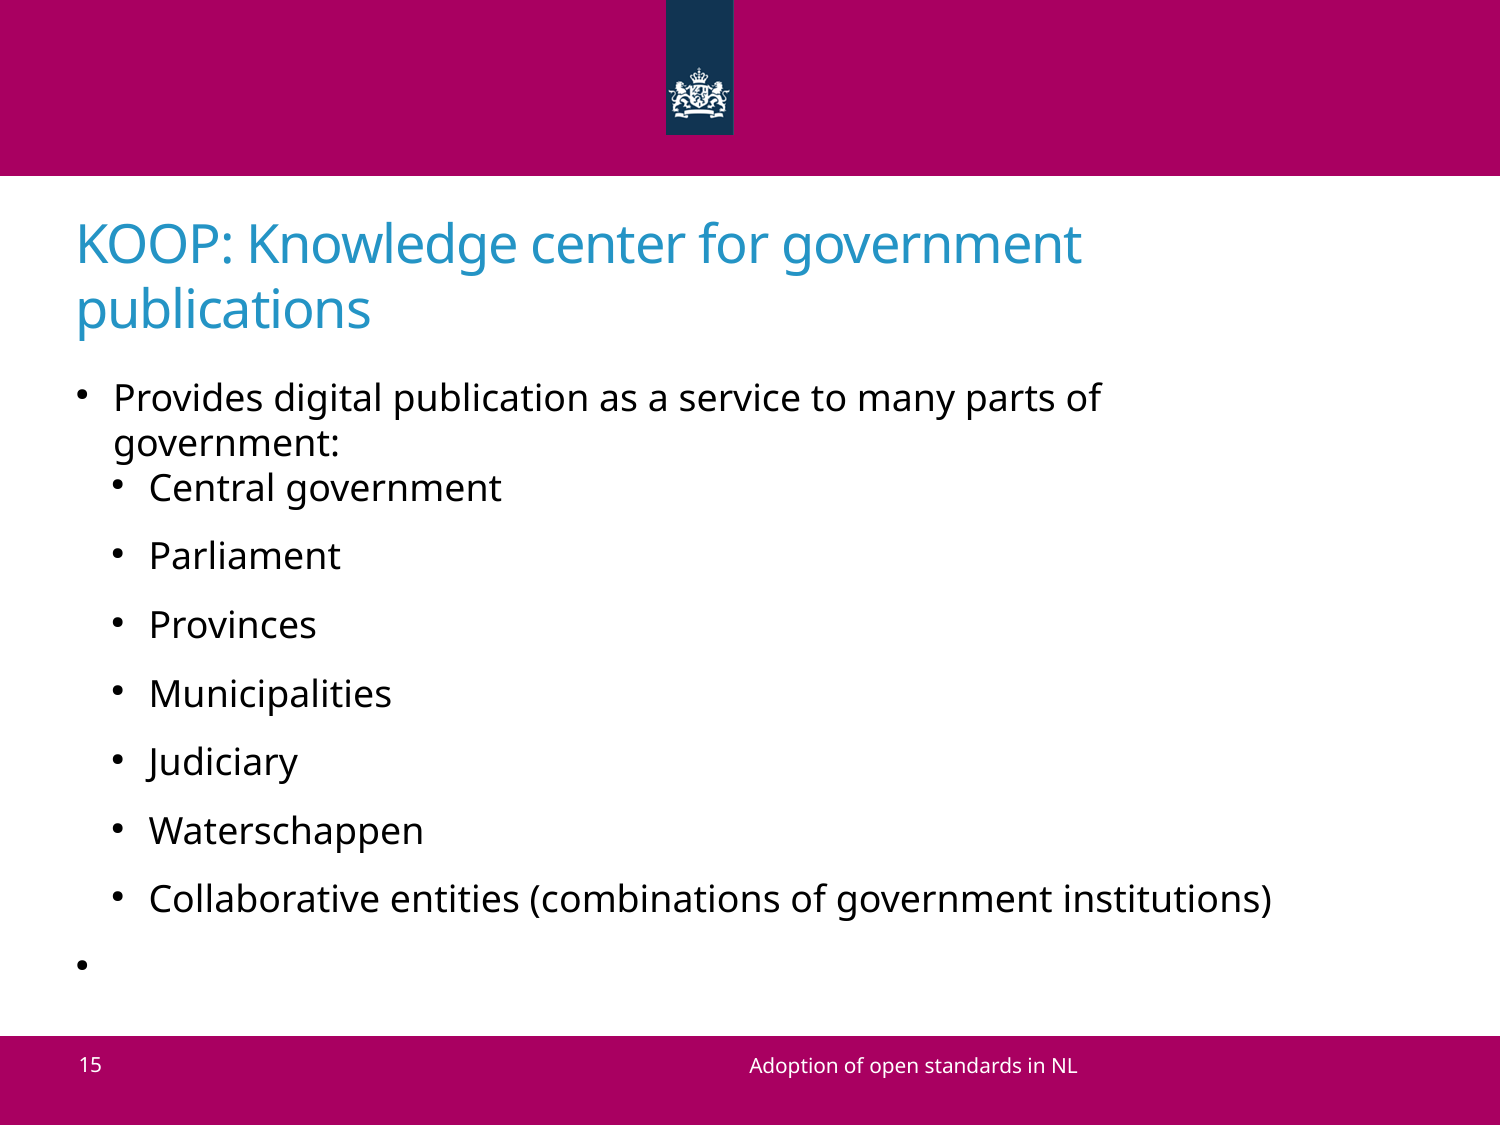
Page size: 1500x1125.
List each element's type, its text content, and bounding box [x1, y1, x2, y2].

picture [666, 0, 734, 135]
text_box Adoption of open standards in NL [734, 1044, 1418, 1092]
title KOOP: Knowledge center for government publications [60, 202, 1348, 297]
text_box <number> [63, 1043, 181, 1104]
list Provides digital publication as a service to many parts of government: Central government Parliament Provinces Municipalities Judiciary Waterschappen Collaborative entities (combinations of government institutions) [60, 366, 1350, 1008]
